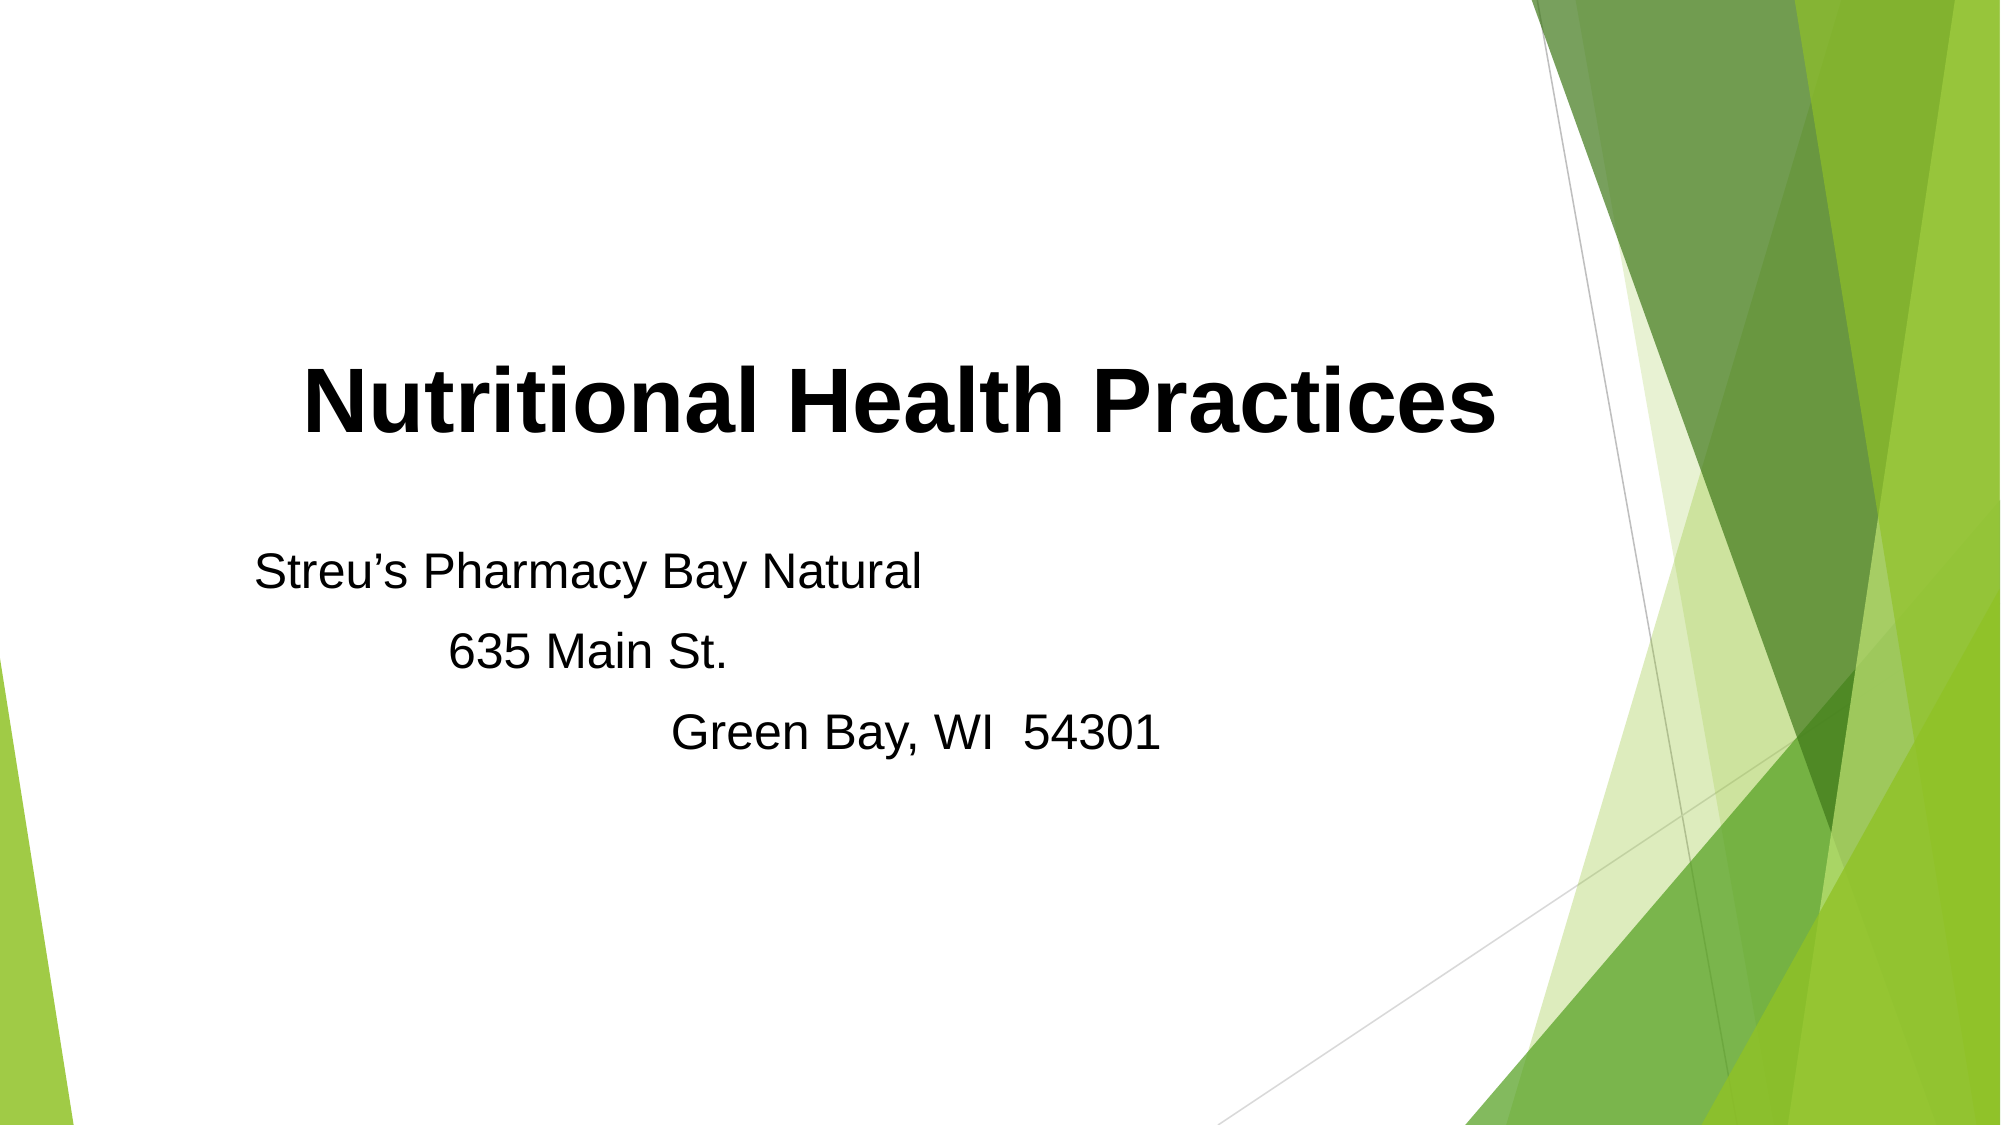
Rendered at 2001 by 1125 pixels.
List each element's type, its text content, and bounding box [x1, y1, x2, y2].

subtitle Streu’s Pharmacy Bay Natural 635 Main St. Green Bay, WI 54301 [0, 530, 1804, 692]
title Nutritional Health Practices [0, 333, 1804, 468]
